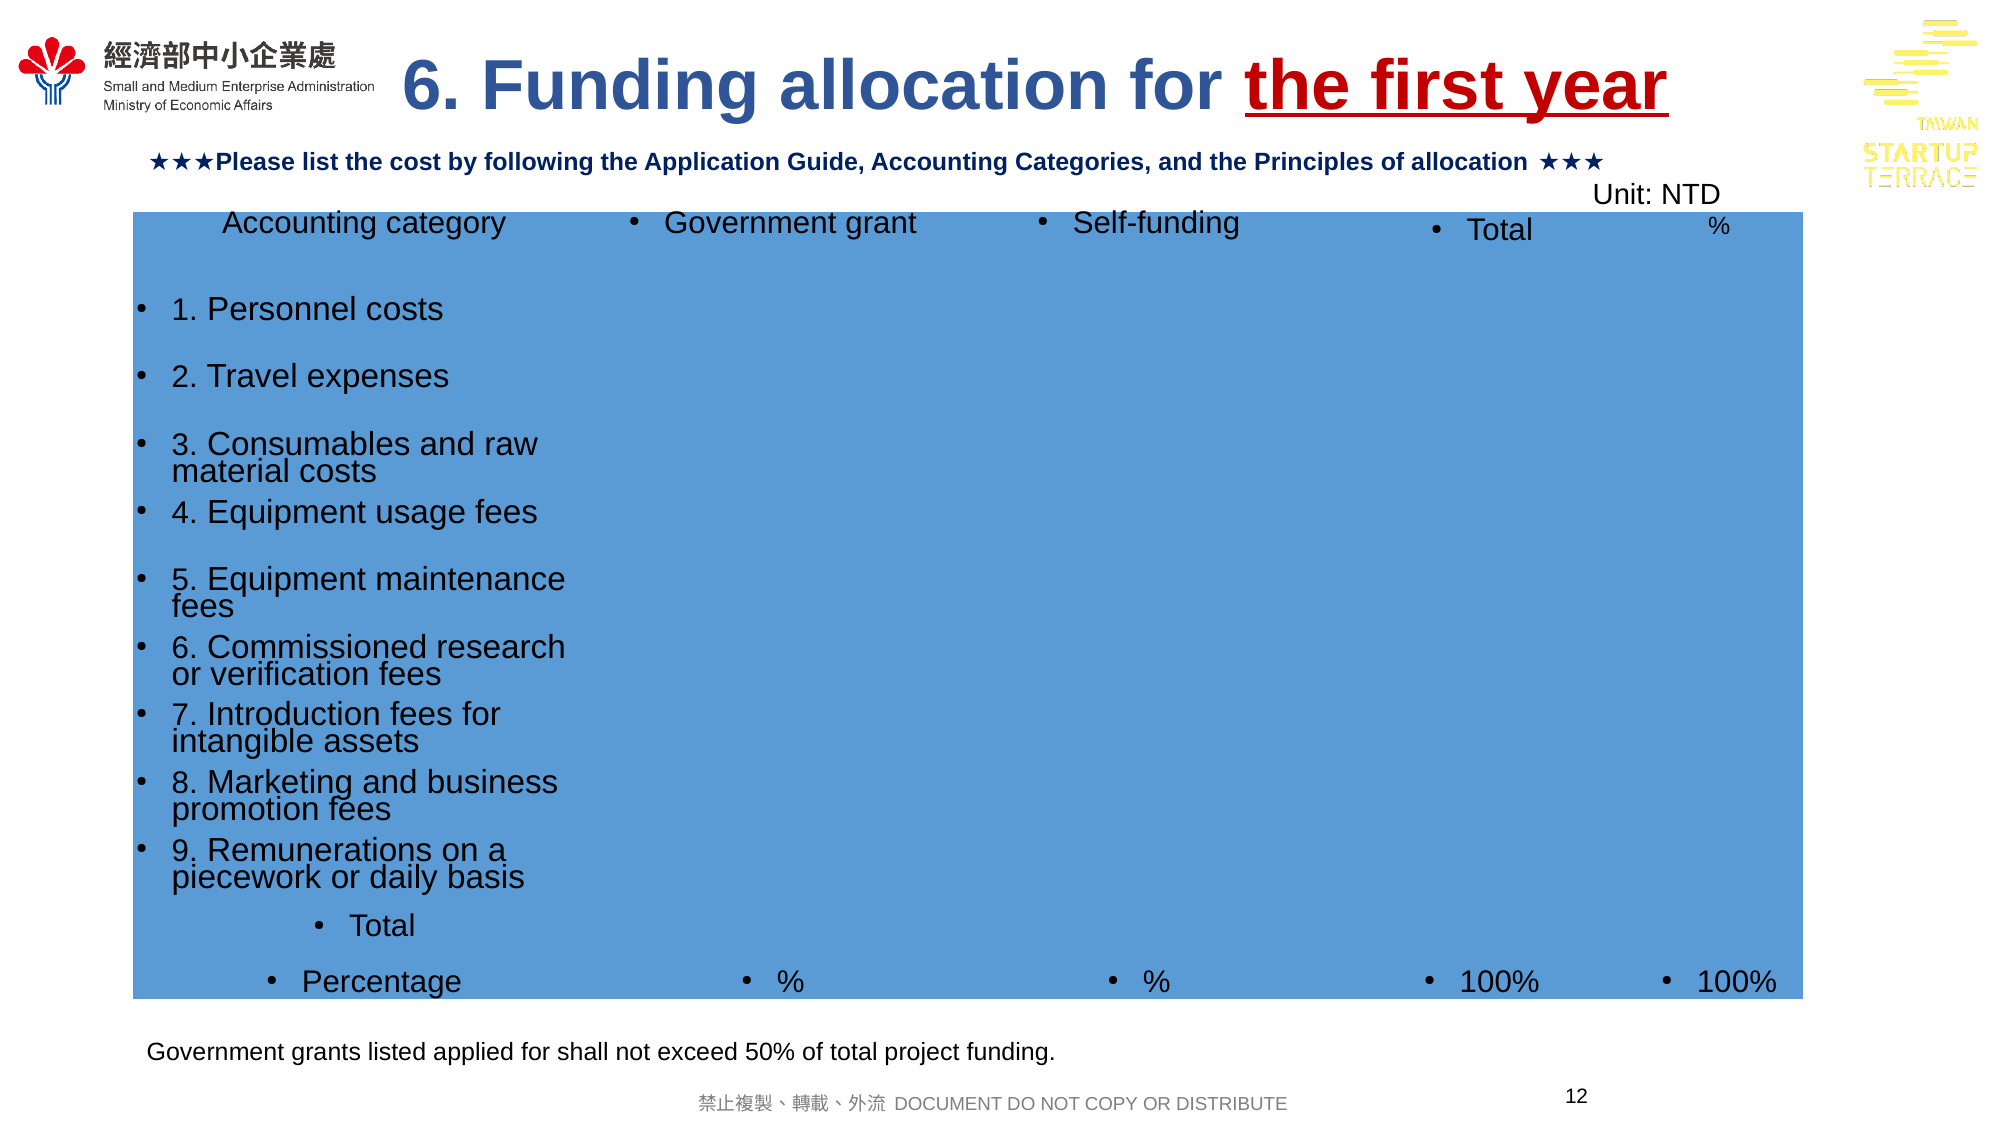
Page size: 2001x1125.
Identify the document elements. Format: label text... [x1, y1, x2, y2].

table_cell [950, 571, 1328, 638]
table_cell [596, 841, 950, 909]
table_cell [1328, 300, 1636, 368]
table_cell Percentage [133, 964, 596, 999]
table_header Accounting category [133, 212, 596, 300]
table_cell [1328, 571, 1636, 638]
table_cell [1636, 571, 1803, 638]
table_cell [1636, 706, 1803, 773]
text_box 12 [1550, 1064, 2000, 1125]
table_cell 3. Consumables and raw material costs [133, 435, 596, 503]
table_cell [1328, 368, 1636, 435]
table_cell [596, 300, 950, 368]
table_cell [1636, 773, 1803, 841]
table_cell [950, 503, 1328, 571]
table_cell [950, 909, 1328, 964]
table_cell [596, 773, 950, 841]
table_cell [950, 368, 1328, 435]
table_cell [1328, 638, 1636, 706]
table_cell 100% [1636, 964, 1803, 999]
table_cell [950, 841, 1328, 909]
table_cell 100% [1328, 964, 1636, 999]
table_cell [1328, 909, 1636, 964]
text_box Unit: NTD [1578, 168, 1736, 218]
table_cell 4. Equipment usage fees [133, 503, 596, 571]
table_cell 5. Equipment maintenance fees [133, 571, 596, 638]
table_cell [596, 368, 950, 435]
table_cell [1328, 841, 1636, 909]
table_header Government grant [596, 212, 950, 300]
table_cell [1328, 773, 1636, 841]
title 6. Funding allocation for the first year [387, 2, 1796, 171]
table_cell [1636, 503, 1803, 571]
table_cell [1636, 368, 1803, 435]
table_header Self-funding [950, 212, 1328, 300]
table_cell [950, 638, 1328, 706]
table_cell [950, 435, 1328, 503]
table_cell 9. Remunerations on a piecework or daily basis [133, 841, 596, 909]
table_cell [1636, 638, 1803, 706]
table_cell [1328, 503, 1636, 571]
table_cell % [596, 964, 950, 999]
table_cell Total [133, 909, 596, 964]
table_cell 6. Commissioned research or verification fees [133, 638, 596, 706]
table_cell [596, 706, 950, 773]
table_cell 8. Marketing and business promotion fees [133, 773, 596, 841]
table_cell % [950, 964, 1328, 999]
table_header % [1636, 212, 1803, 300]
table_cell [950, 706, 1328, 773]
table_cell [1636, 435, 1803, 503]
table_cell [1636, 909, 1803, 964]
table_cell [596, 909, 950, 964]
table_cell [596, 435, 950, 503]
table_cell [1328, 435, 1636, 503]
table_cell [950, 773, 1328, 841]
table_cell [1328, 706, 1636, 773]
table_cell [950, 300, 1328, 368]
table_cell 1. Personnel costs [133, 300, 596, 368]
table_cell [596, 503, 950, 571]
text_box Government grants listed applied for shall not exceed 50% of total project funding. [132, 1028, 1073, 1073]
table_cell [1636, 841, 1803, 909]
table_cell 2. Travel expenses [133, 368, 596, 435]
text_box ★★★Please list the cost by following the Application Guide, Accounting Categories, and the Principles of allocation ★★★ [133, 138, 1620, 183]
table_cell [596, 638, 950, 706]
table_cell 7. Introduction fees for intangible assets [133, 706, 596, 773]
table_cell [1636, 300, 1803, 368]
table_header Total [1328, 212, 1636, 300]
table_cell [596, 571, 950, 638]
